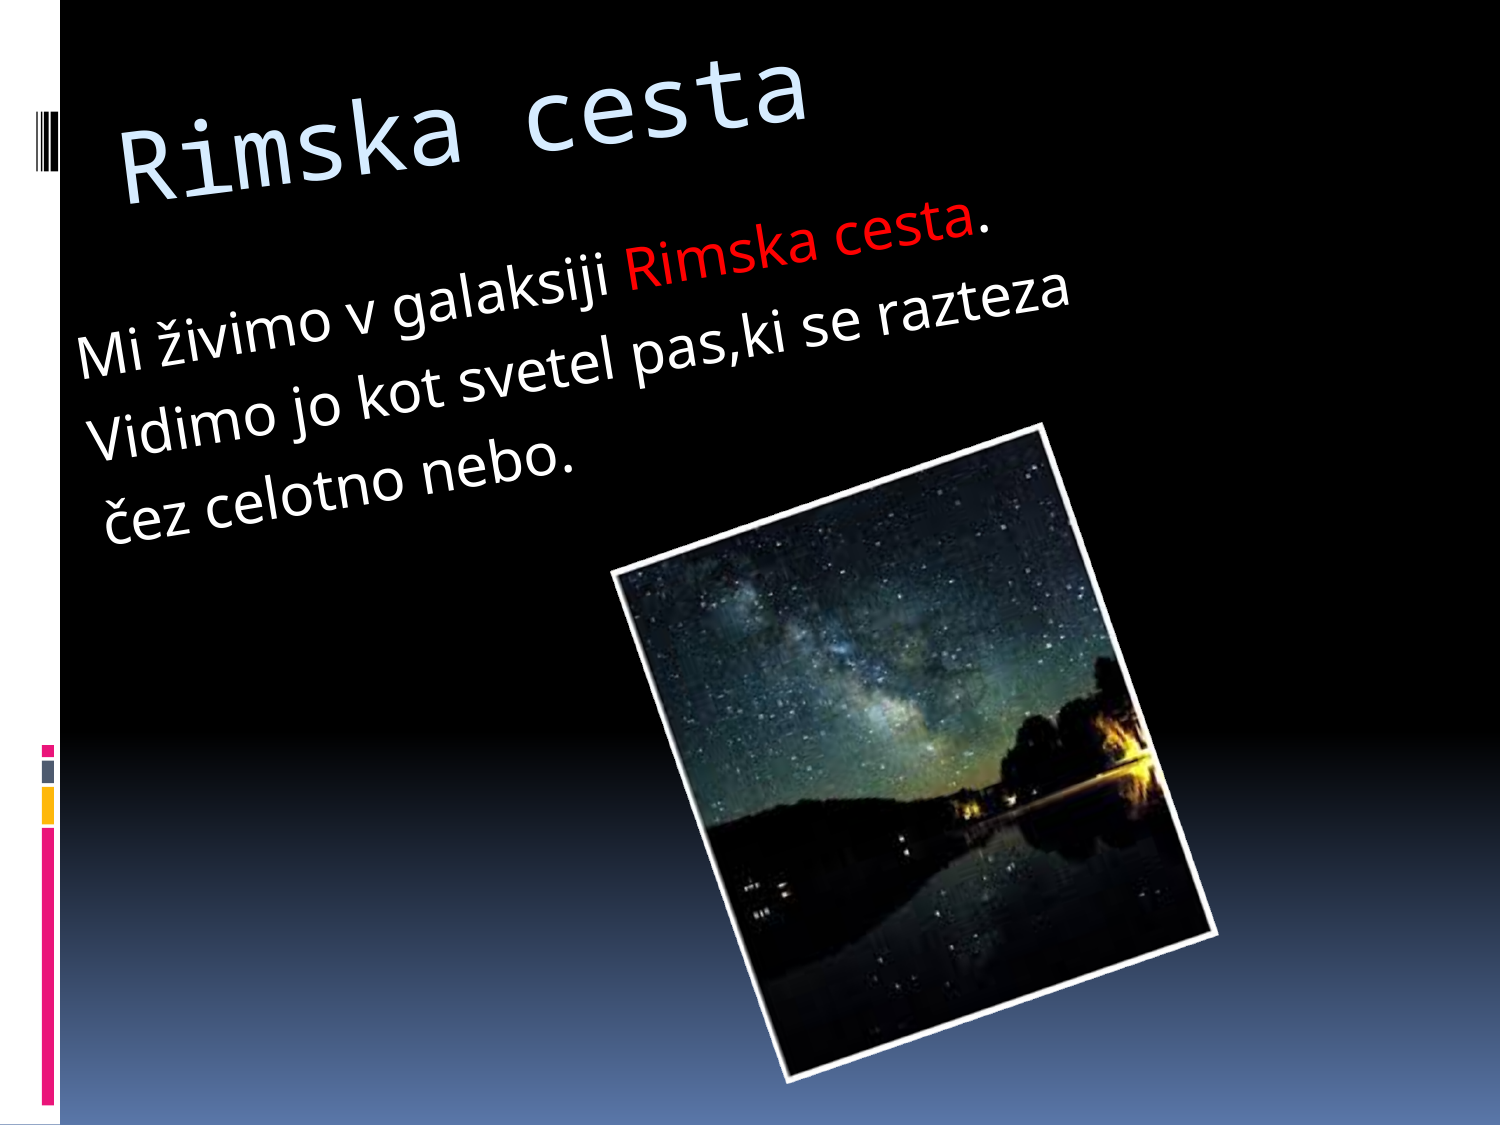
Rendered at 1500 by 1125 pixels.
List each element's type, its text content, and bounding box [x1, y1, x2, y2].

title Rimska cesta [93, 0, 1366, 275]
picture [609, 421, 1219, 1084]
list Mi živimo v galaksiji Rimska cesta. Vidimo jo kot svetel pas,ki se razteza čez celotno nebo. [42, 126, 1411, 1085]
